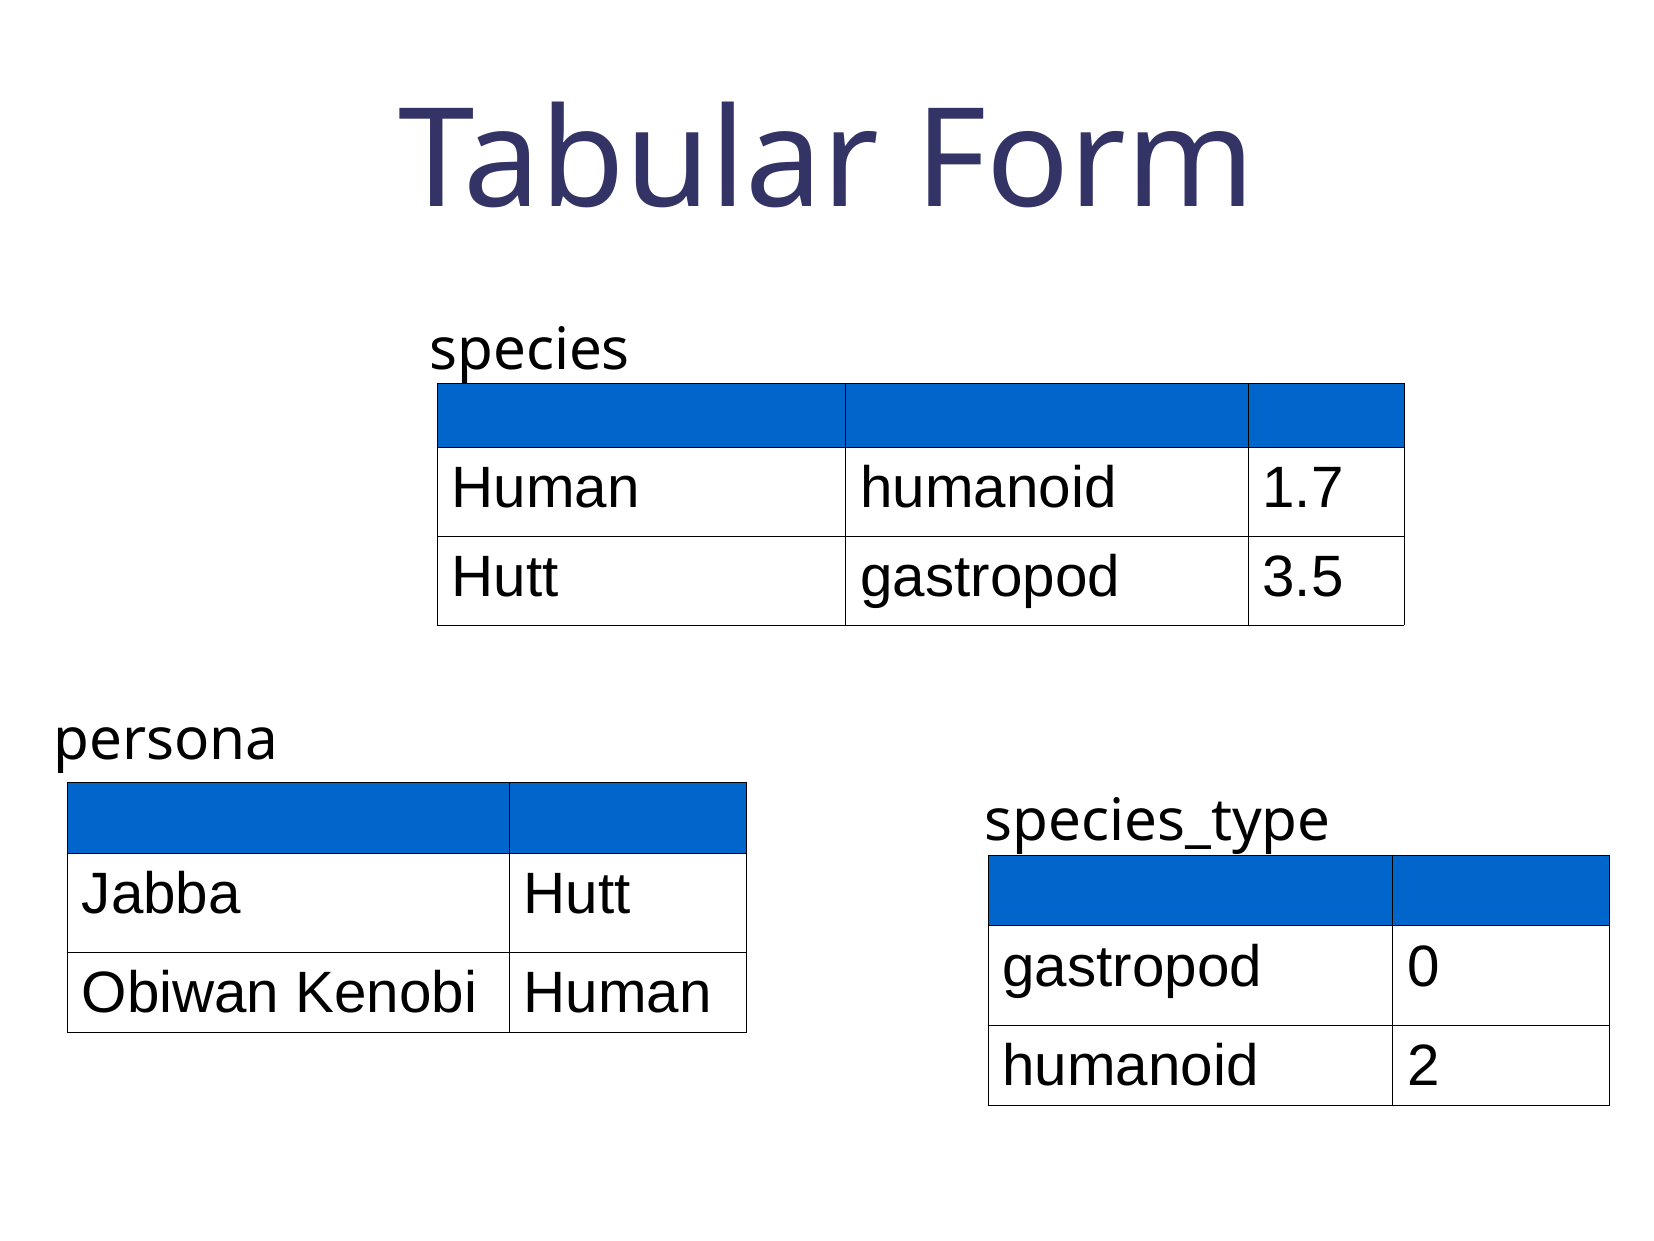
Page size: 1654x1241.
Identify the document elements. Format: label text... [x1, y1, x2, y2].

table_cell Obiwan Kenobi [68, 953, 509, 1032]
table_cell 1.7 [1249, 448, 1404, 536]
table_header [1393, 856, 1609, 925]
table_header [846, 384, 1248, 447]
table_cell Hutt [438, 537, 845, 625]
table_header [438, 386, 845, 447]
table_cell humanoid [846, 448, 1248, 536]
table_header [1249, 384, 1404, 447]
title Tabular Form [82, 49, 1571, 257]
table_cell Human [438, 448, 845, 536]
table_cell 3.5 [1249, 537, 1404, 625]
table_cell Human [510, 953, 746, 1032]
table_cell gastropod [846, 537, 1248, 625]
table_cell gastropod [989, 926, 1392, 1025]
text_box species [399, 299, 1010, 386]
table_cell 2 [1393, 1026, 1609, 1105]
table_cell Jabba [68, 854, 509, 952]
table_header [510, 783, 746, 853]
text_box species_type [939, 770, 1550, 857]
table_header [68, 783, 509, 853]
table_header [989, 857, 1392, 925]
table_cell Hutt [510, 854, 746, 952]
text_box persona [23, 690, 634, 776]
table_cell humanoid [989, 1026, 1392, 1105]
table_cell 0 [1393, 926, 1609, 1025]
